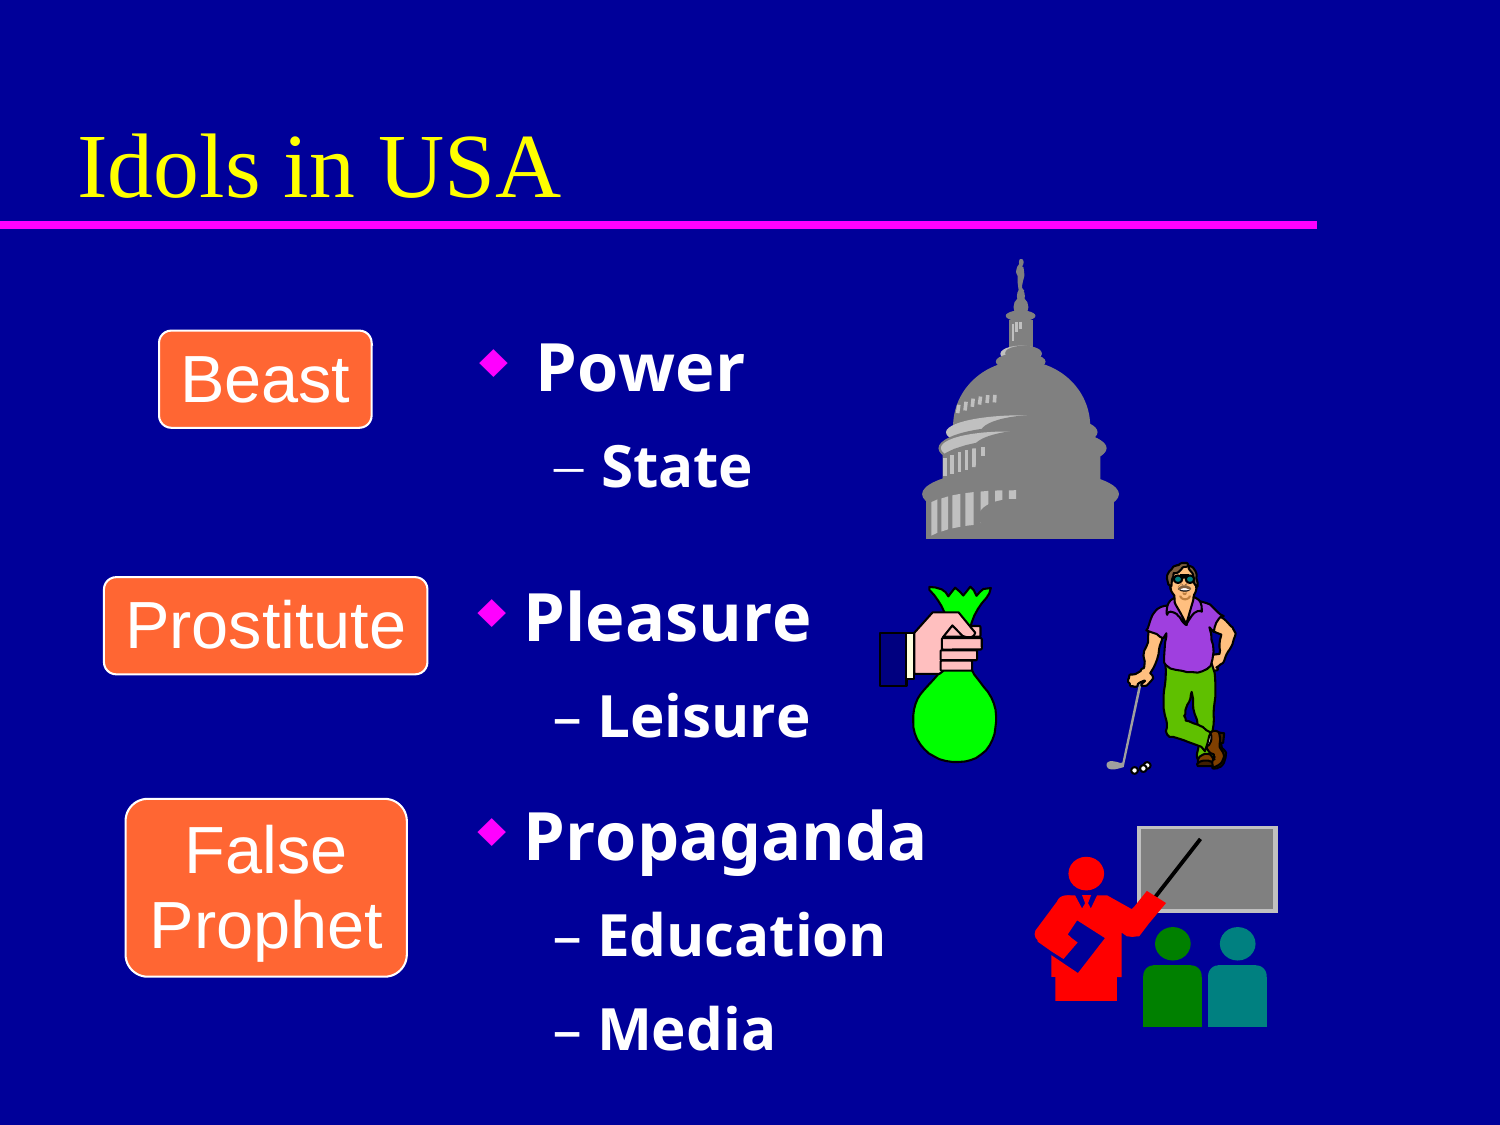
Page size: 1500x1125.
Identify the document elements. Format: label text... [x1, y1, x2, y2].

text_box [1140, 762, 1151, 772]
picture [918, 256, 1124, 544]
text_box Beast [159, 330, 372, 428]
picture [1031, 822, 1282, 1032]
text_box False Prophet [125, 798, 407, 977]
list Power State [464, 312, 918, 538]
text_box [880, 586, 997, 762]
text_box Pleasure Leisure [462, 562, 850, 763]
text_box [1106, 562, 1236, 770]
text_box Propaganda Education Media [462, 781, 976, 1075]
text_box [1131, 767, 1138, 774]
text_box Prostitute [103, 577, 428, 675]
title Idols in USA [62, 43, 1338, 225]
